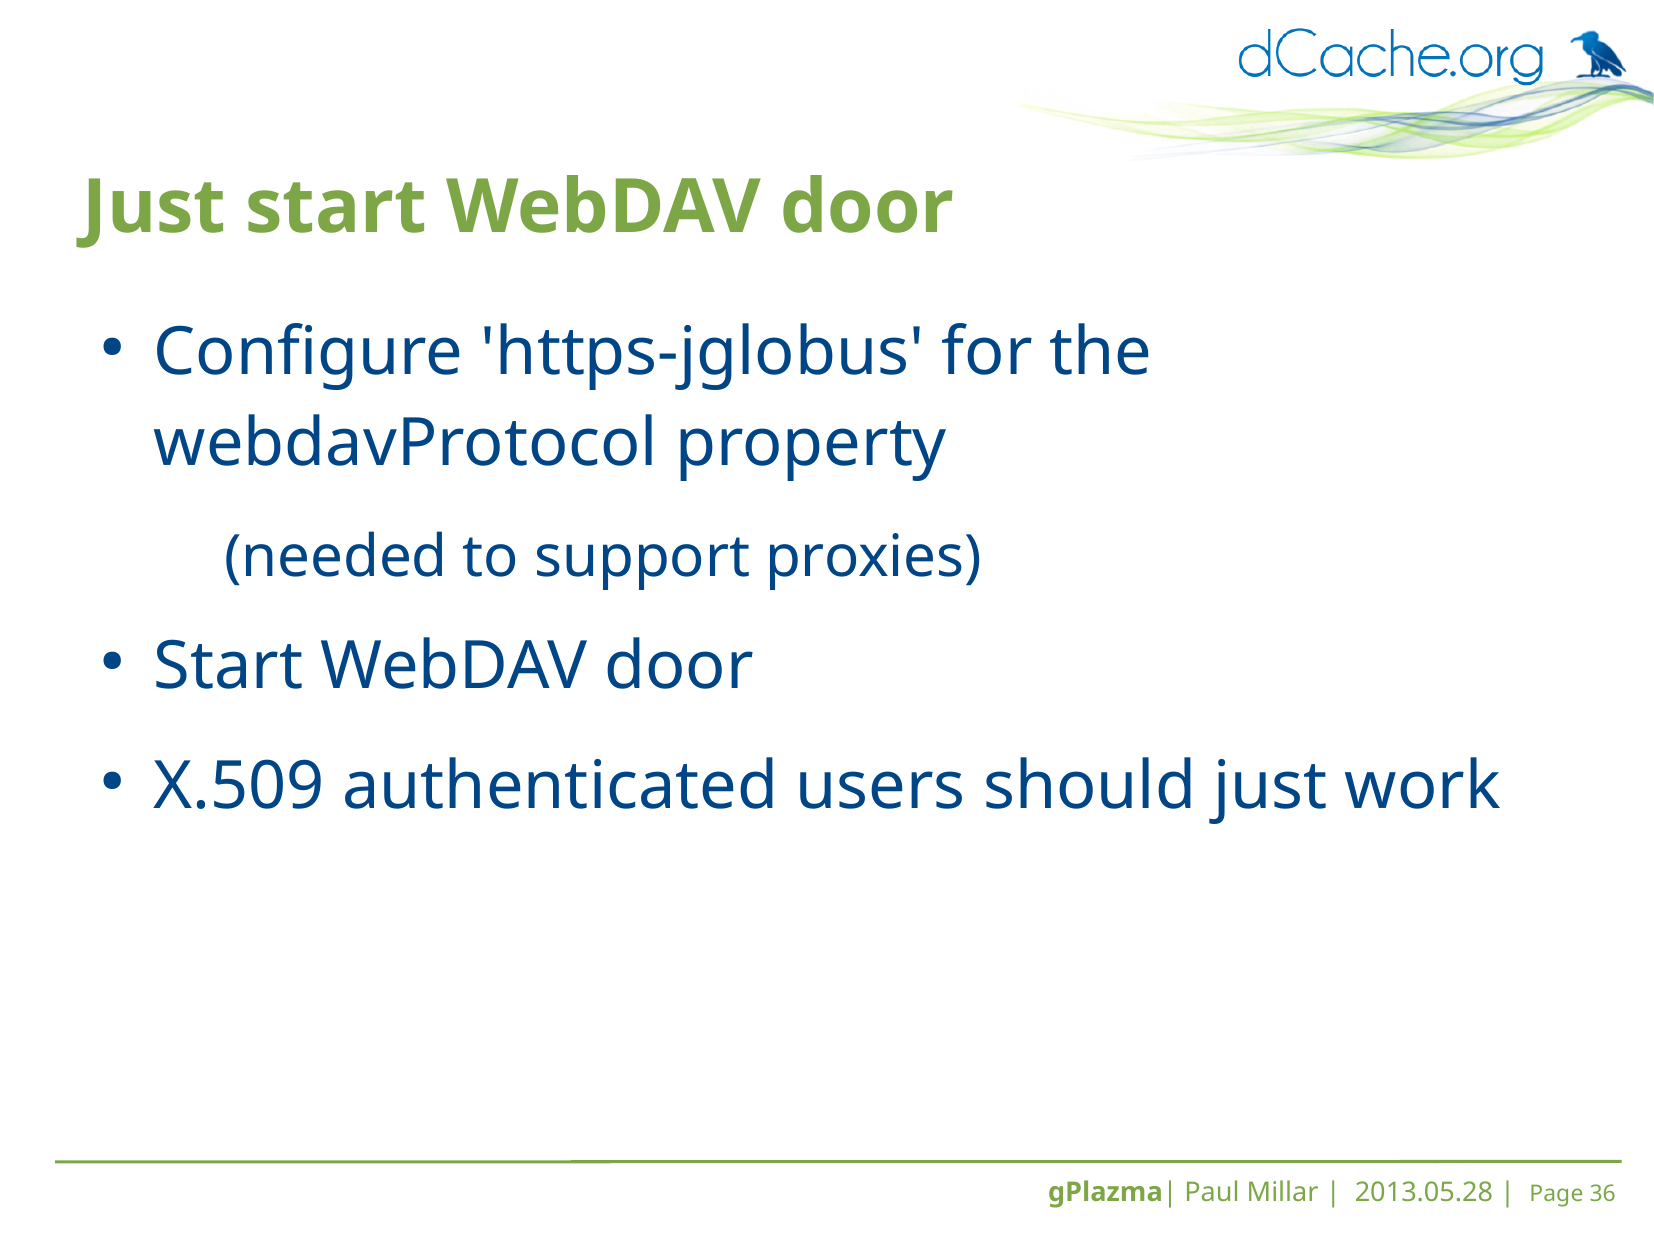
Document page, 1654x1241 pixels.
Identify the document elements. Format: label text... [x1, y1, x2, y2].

picture [956, 16, 1654, 169]
title Just start WebDAV door [82, 155, 1605, 252]
list Configure 'https-jglobus' for the webdavProtocol property (needed to support proxies) Start WebDAV door X.509 authenticated users should just work [82, 302, 1571, 1023]
